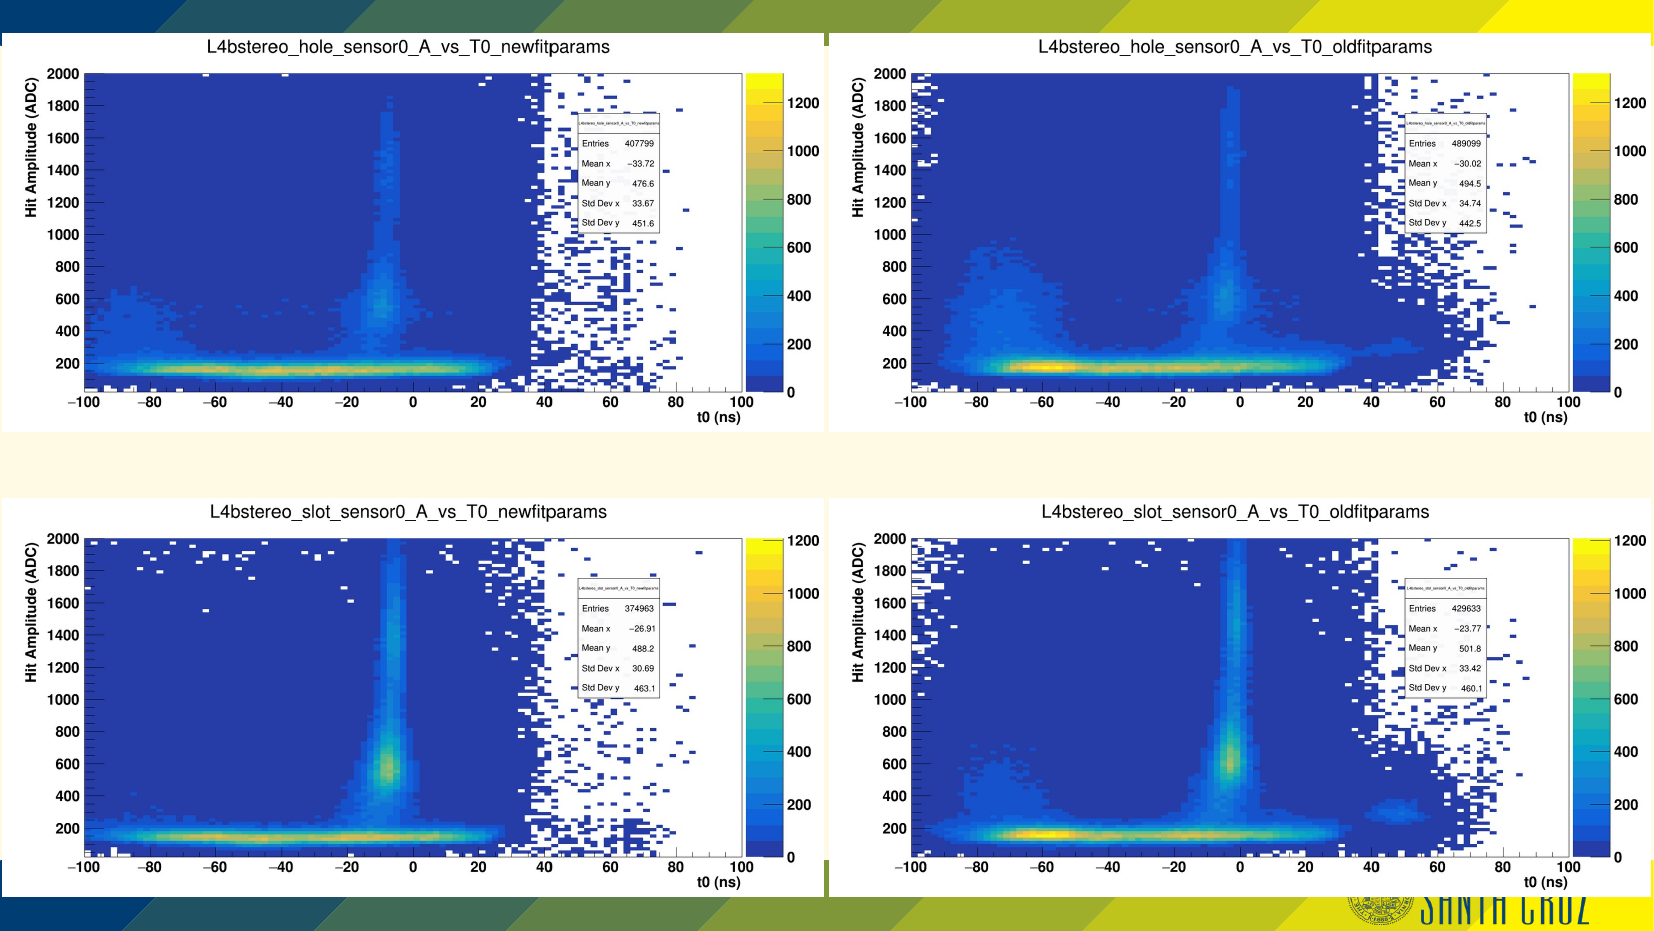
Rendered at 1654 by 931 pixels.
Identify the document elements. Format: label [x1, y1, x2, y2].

picture [829, 498, 1651, 925]
picture [829, 33, 1651, 432]
picture [2, 498, 824, 897]
picture [2, 33, 824, 432]
